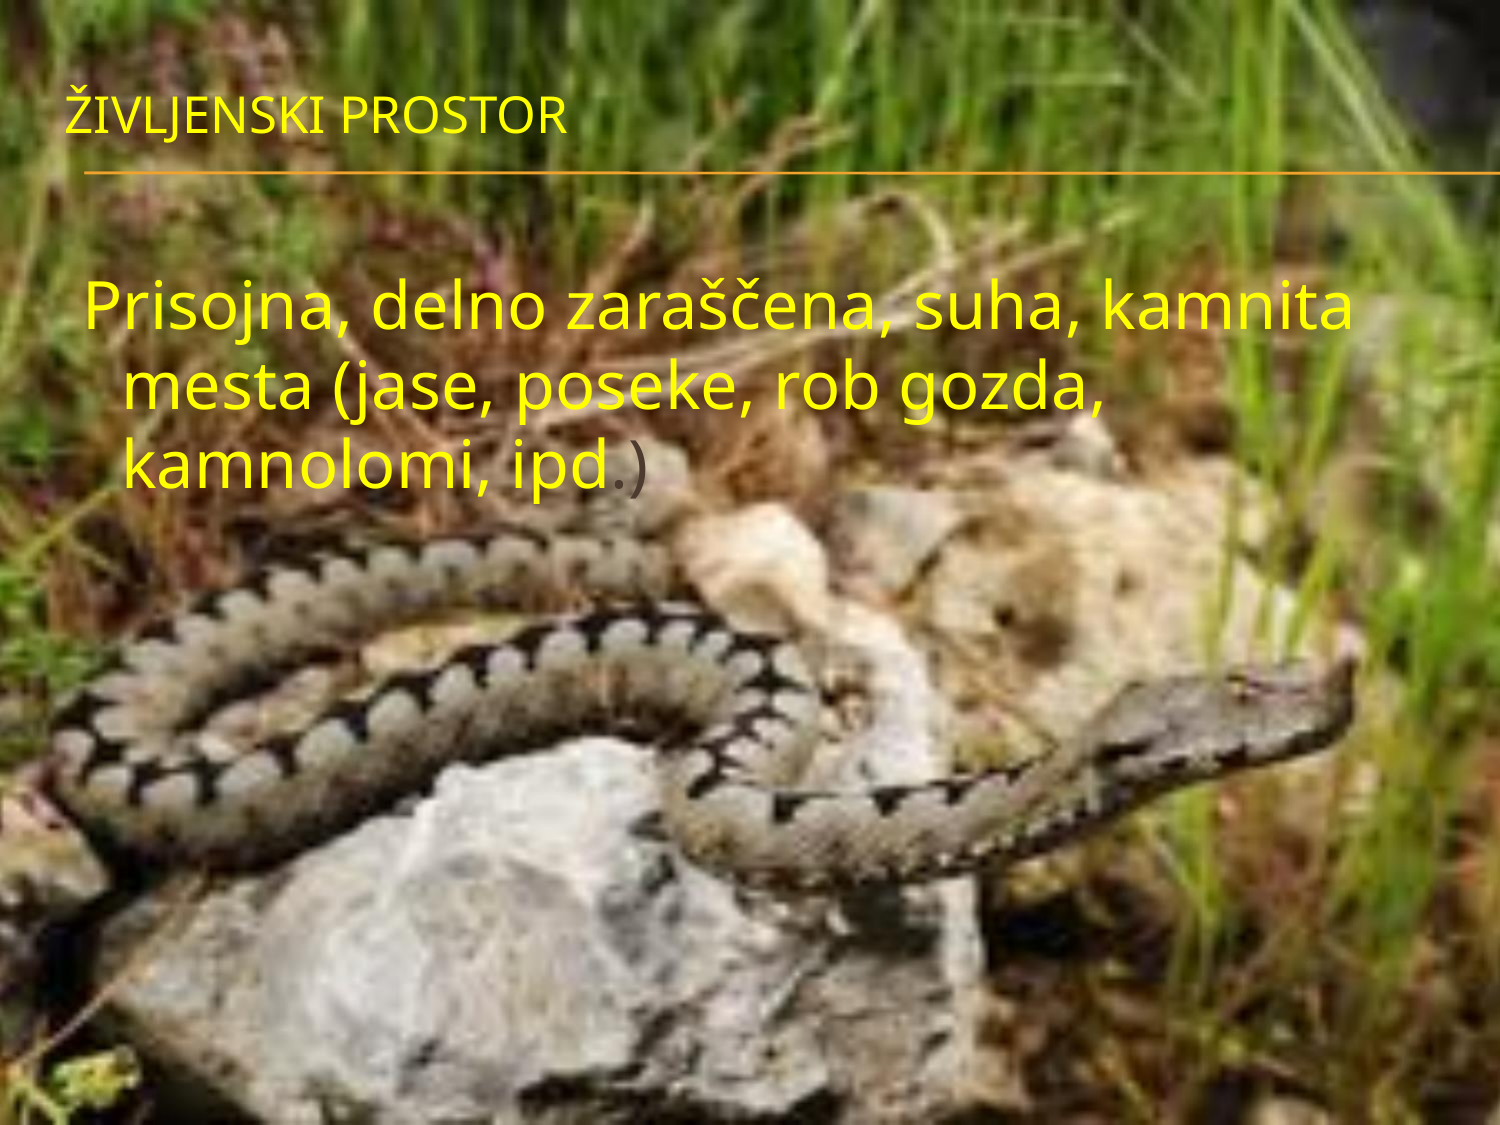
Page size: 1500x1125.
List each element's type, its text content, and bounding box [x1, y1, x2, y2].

list Prisojna, delno zaraščena, suha, kamnita mesta (jase, poseke, rob gozda, kamnolomi, ipd.) [50, 254, 1475, 998]
picture [0, 0, 1500, 1125]
title ŽIVLJENSKI PROSTOR [50, 75, 1475, 213]
